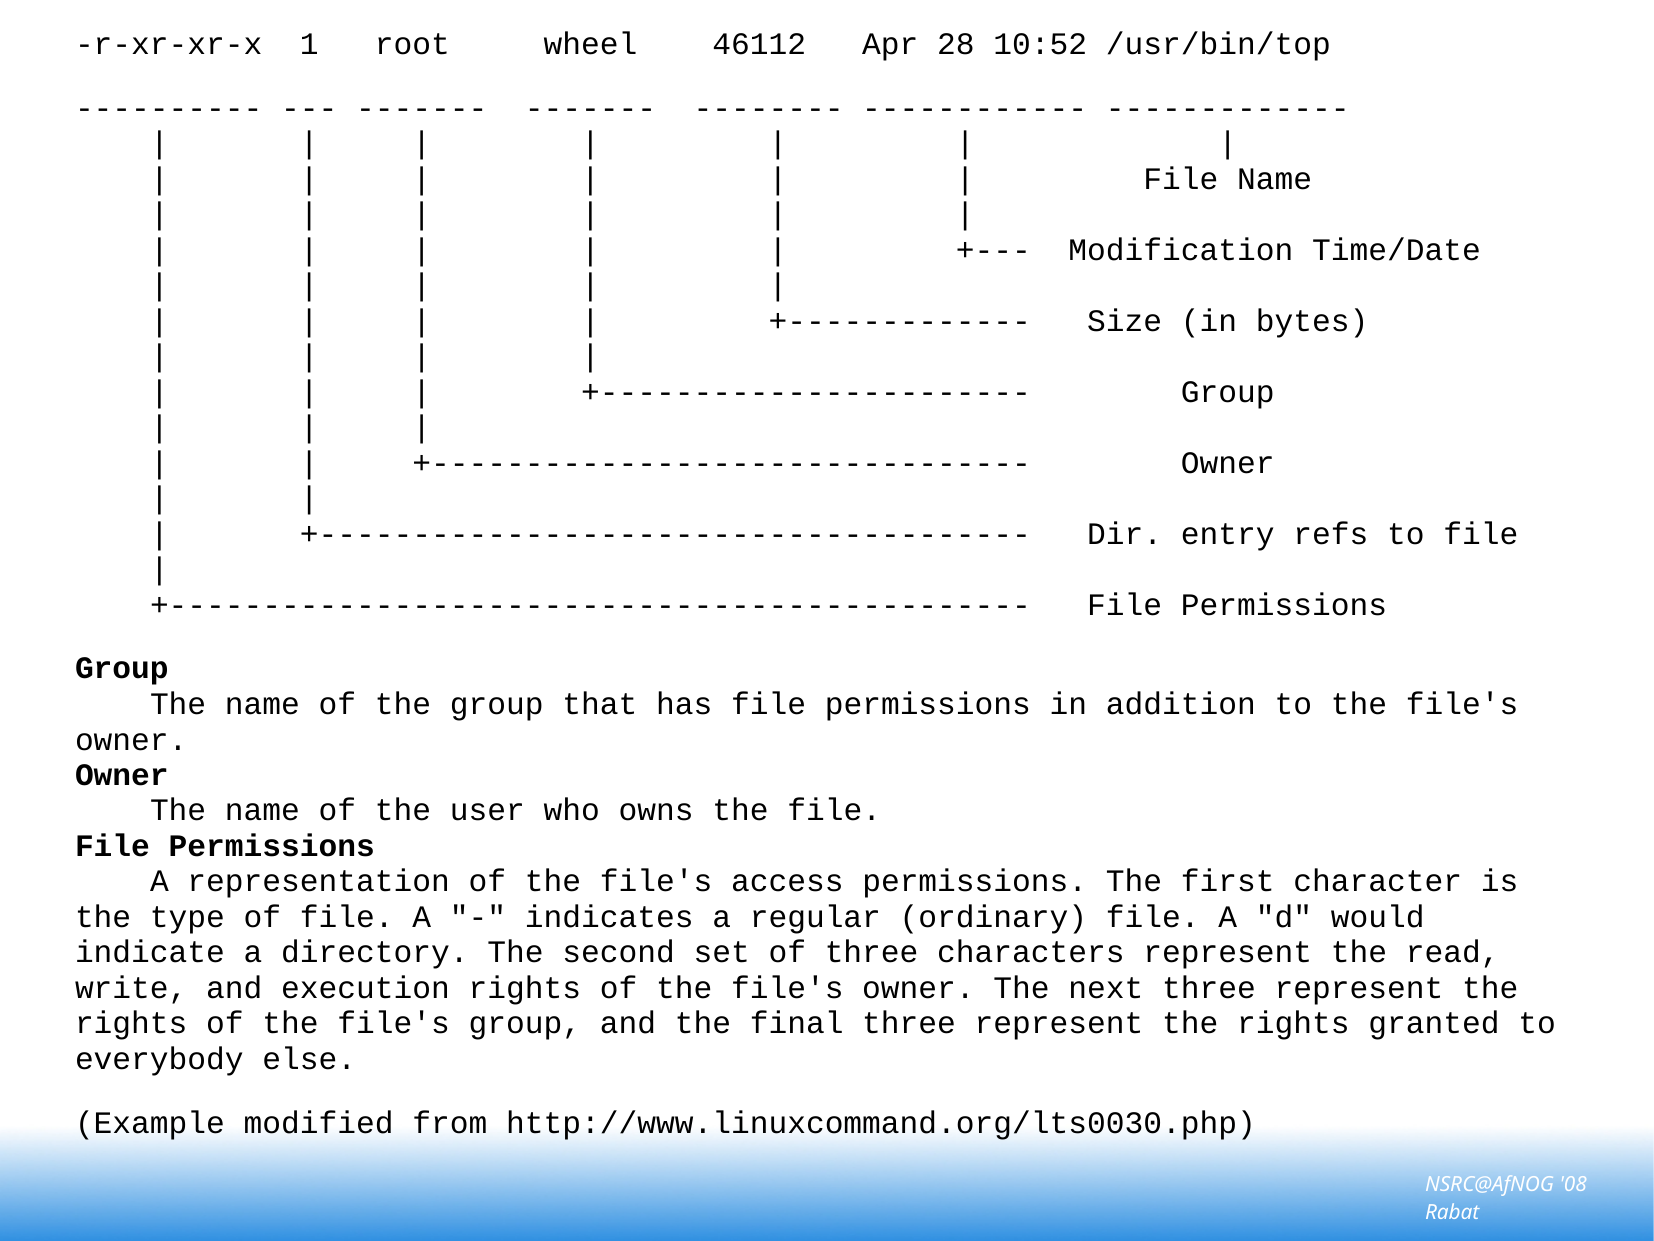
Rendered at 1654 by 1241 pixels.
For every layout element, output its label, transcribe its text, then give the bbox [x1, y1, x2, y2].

text_box -r-xr-xr-x 1 root wheel 46112 Apr 28 10:52 /usr/bin/top ---------- --- ------- ------- -------- ------------ ------------- | | | | | | | | | | | | | File Name | | | | | | | | | | | +--- Modification Time/Date | | | | | | | | | +------------- Size (in bytes) | | | | | | | +----------------------- Group | | | | | +-------------------------------- Owner | | | +-------------------------------------- Dir. entry refs to file | +---------------------------------------------- File Permissions Group The name of the group that has file permissions in addition to the file's owner. Owner The name of the user who owns the file. File Permissions A representation of the file's access permissions. The first character is the type of file. A "-" indicates a regular (ordinary) file. A "d" would indicate a directory. The second set of three characters represent the read, write, and execution rights of the file's owner. The next three represent the rights of the file's group, and the final three represent the rights granted to everybody else. (Example modified from http://www.linuxcommand.org/lts0030.php) [75, 28, 1576, 1143]
picture [0, 1124, 1654, 1241]
